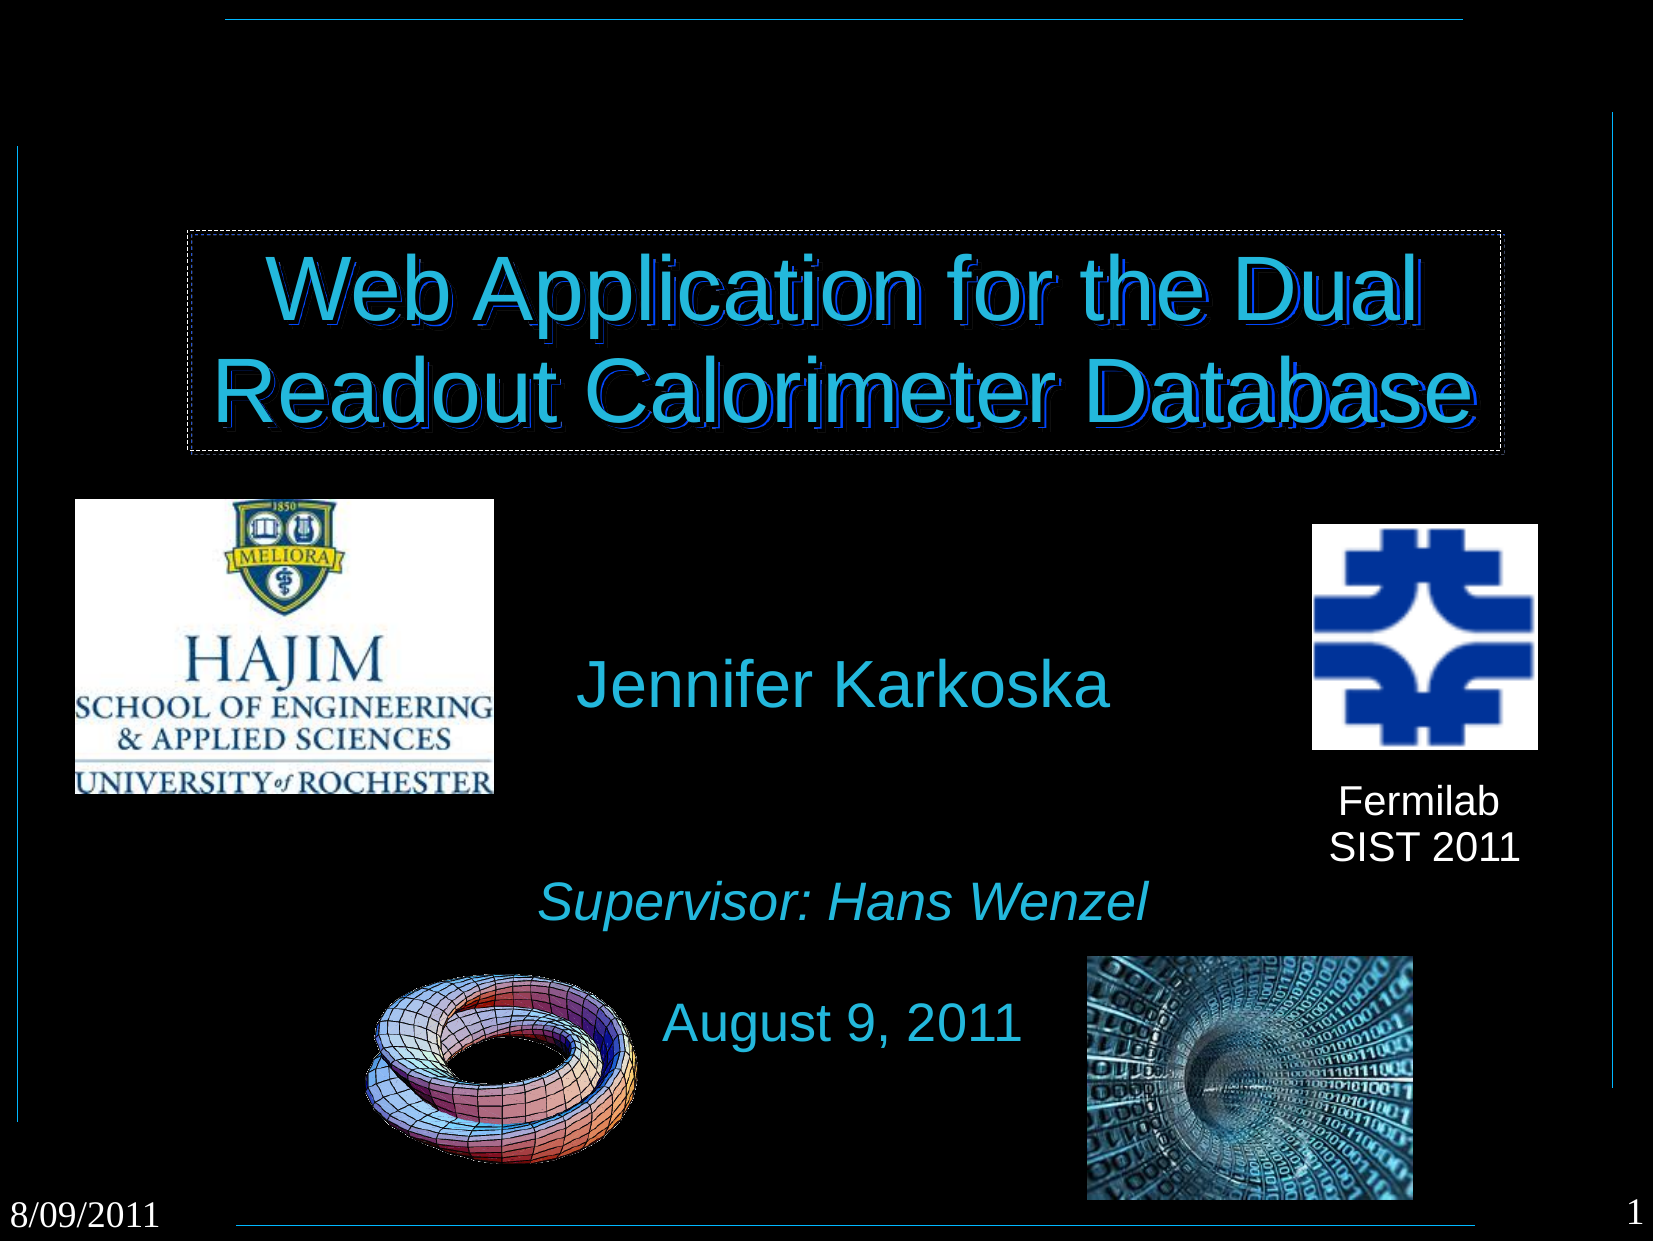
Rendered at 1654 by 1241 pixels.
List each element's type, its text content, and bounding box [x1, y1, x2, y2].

text_box 1 [1501, 1184, 1653, 1241]
picture [75, 499, 494, 794]
text_box Jennifer Karkoska Supervisor: Hans Wenzel August 9, 2011 [187, 639, 1501, 1061]
picture [365, 974, 638, 1164]
picture [1312, 524, 1538, 751]
text_box 8/09/2011 [0, 1187, 176, 1241]
picture [1087, 956, 1413, 1201]
text_box Web Application for the Dual Readout Calorimeter Database [187, 230, 1501, 451]
text_box Fermilab SIST 2011 [1275, 769, 1576, 878]
